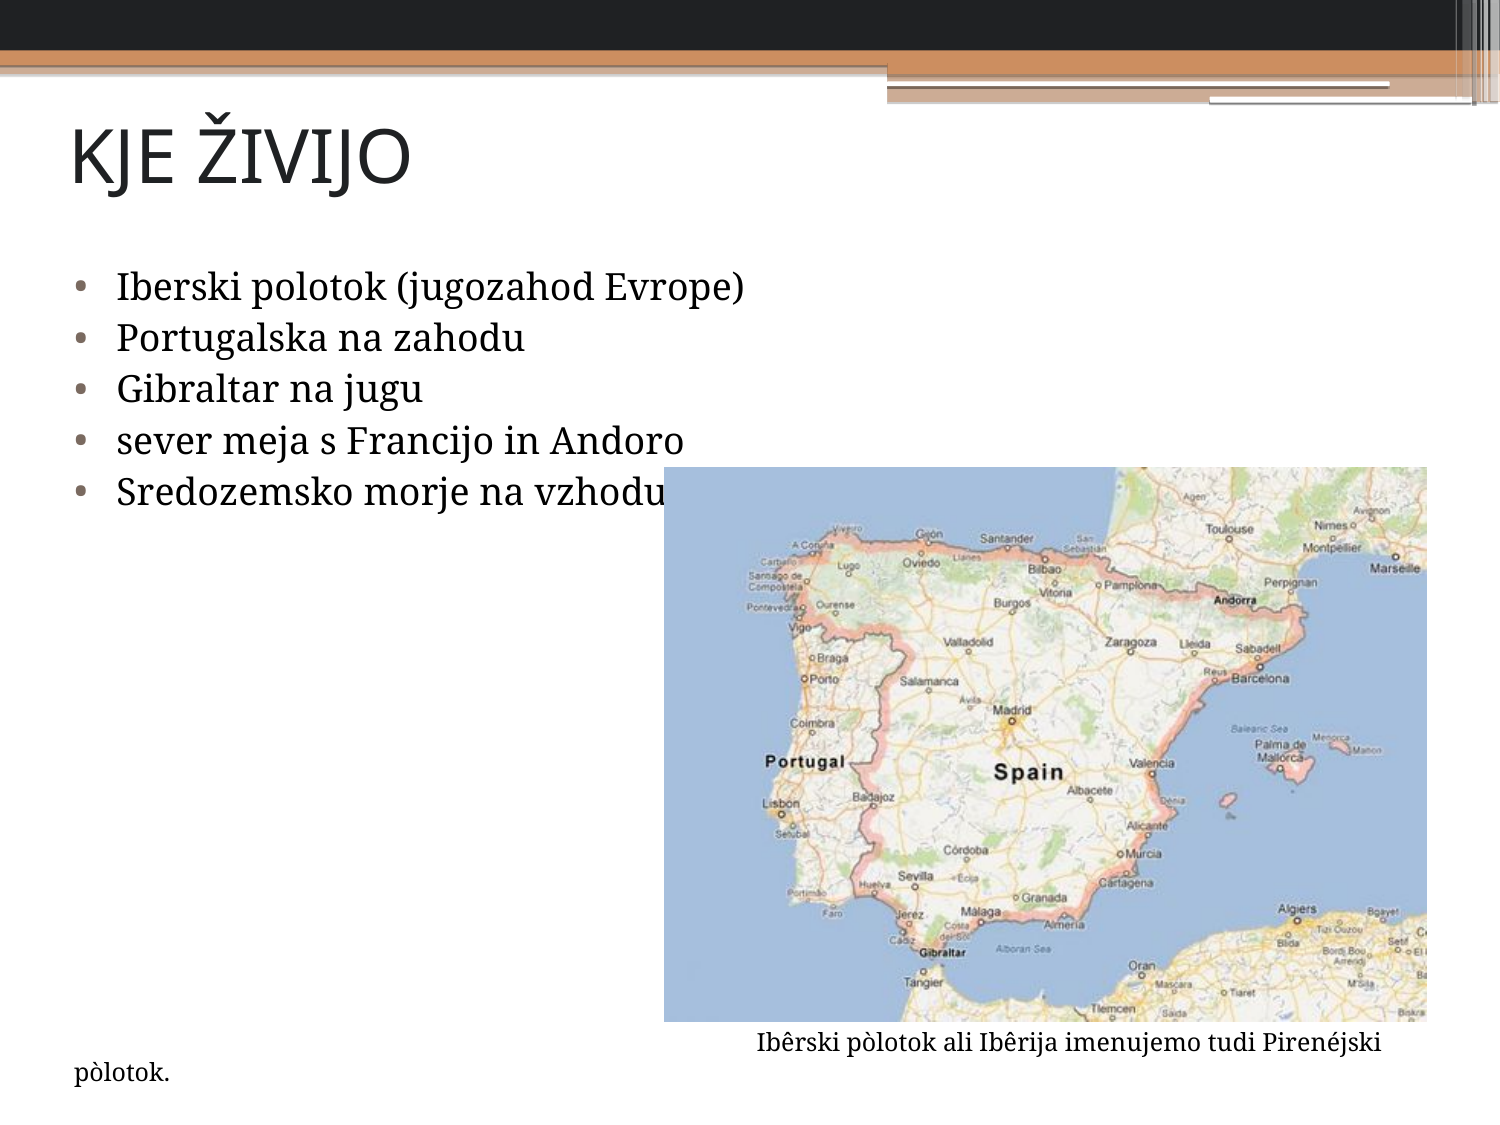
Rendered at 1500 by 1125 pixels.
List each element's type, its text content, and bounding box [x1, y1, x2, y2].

list Iberski polotok (jugozahod Evrope) Portugalska na zahodu Gibraltar na jugu sever meja s Francijo in Andoro Sredozemsko morje na vzhodu Ibêrski pòlotok ali Ibêrija imenujemo tudi Pirenéjski pòlotok. [41, 255, 1414, 1094]
picture [664, 467, 1427, 1022]
title KJE ŽIVIJO [53, 66, 1404, 242]
